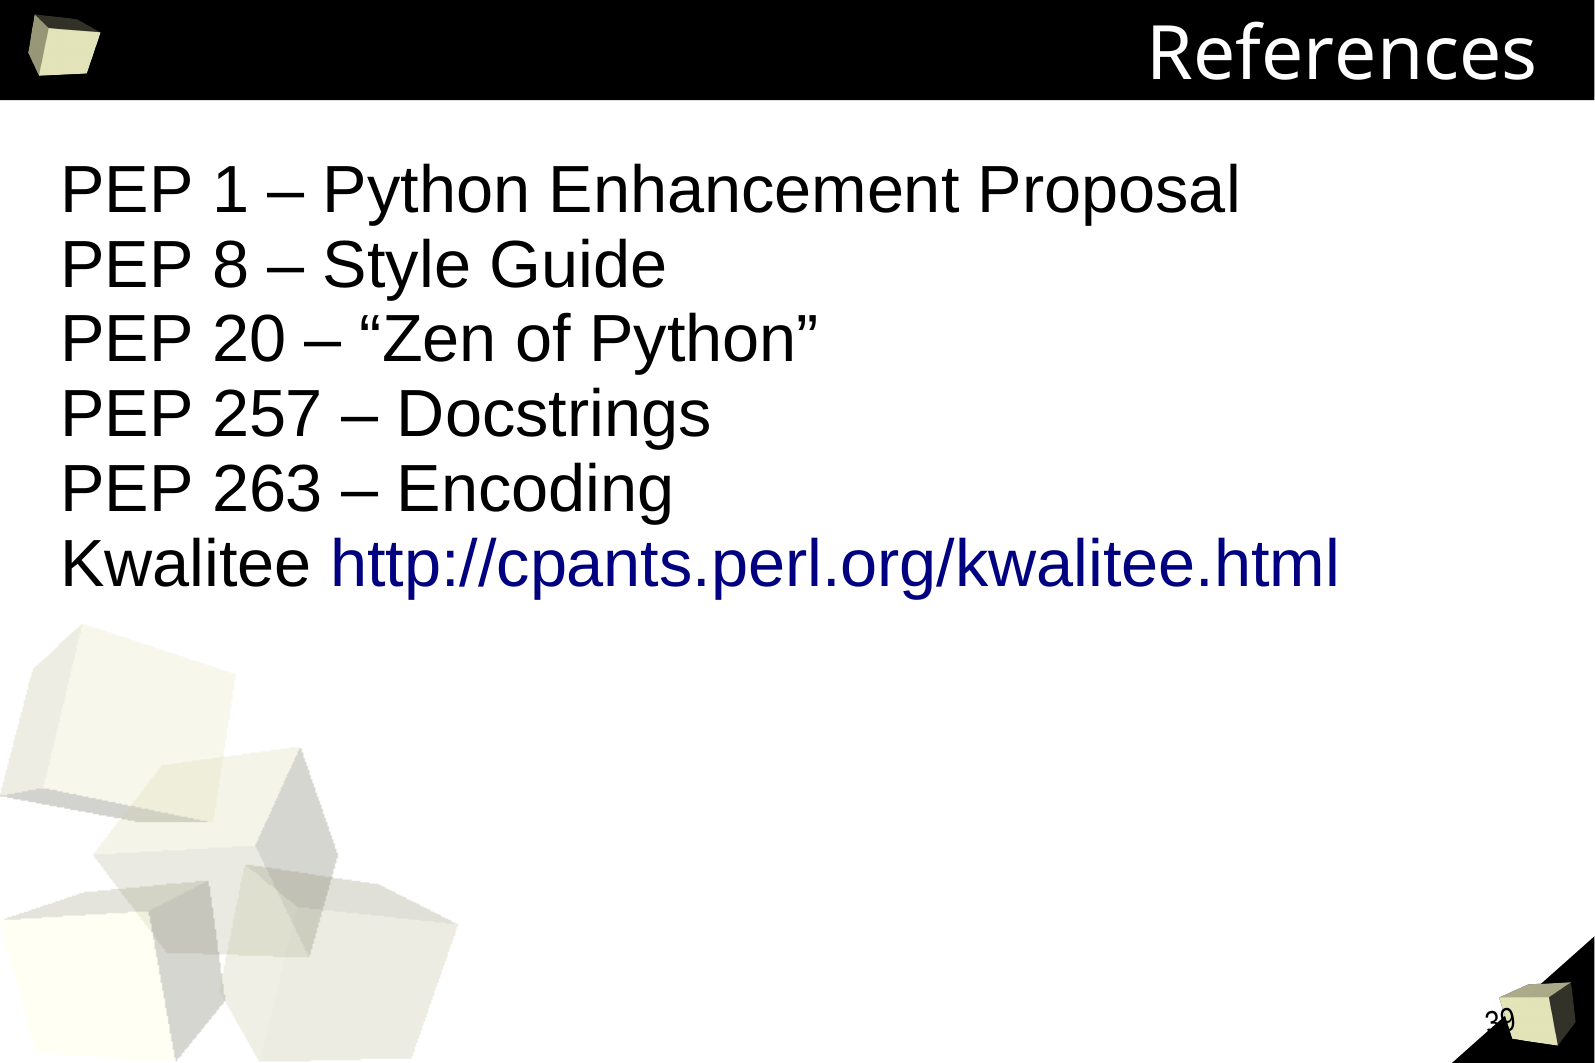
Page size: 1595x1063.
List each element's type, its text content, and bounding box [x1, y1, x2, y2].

title References [113, 0, 1538, 104]
picture [0, 623, 460, 1063]
list PEP 1 – Python Enhancement Proposal PEP 8 – Style Guide PEP 20 – “Zen of Python” PEP 257 – Docstrings PEP 263 – Encoding Kwalitee http://cpants.perl.org/kwalitee.html [42, 151, 1554, 1041]
